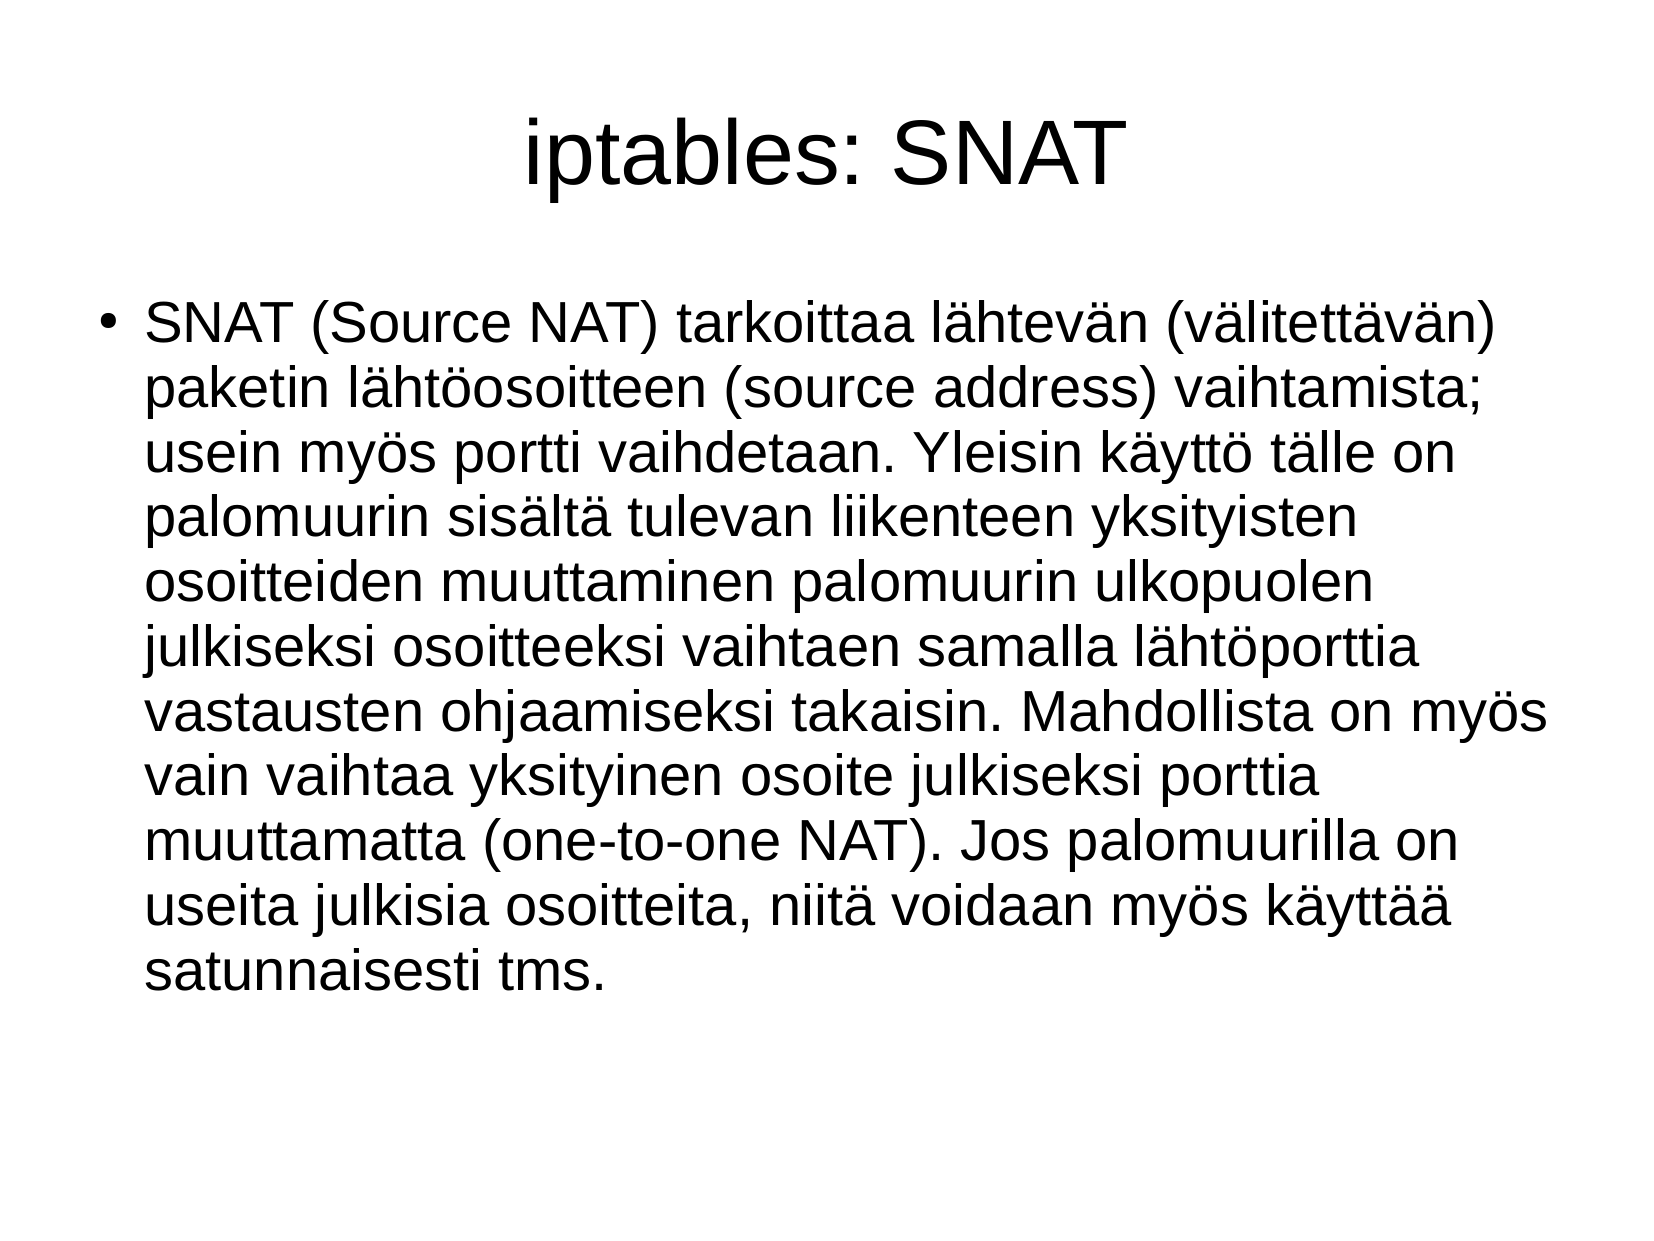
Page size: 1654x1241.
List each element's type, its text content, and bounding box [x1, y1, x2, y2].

list SNAT (Source NAT) tarkoittaa lähtevän (välitettävän) paketin lähtöosoitteen (source address) vaihtamista; usein myös portti vaihdetaan. Yleisin käyttö tälle on palomuurin sisältä tulevan liikenteen yksityisten osoitteiden muuttaminen palomuurin ulkopuolen julkiseksi osoitteeksi vaihtaen samalla lähtöporttia vastausten ohjaamiseksi takaisin. Mahdollista on myös vain vaihtaa yksityinen osoite julkiseksi porttia muuttamatta (one-to-one NAT). Jos palomuurilla on useita julkisia osoitteita, niitä voidaan myös käyttää satunnaisesti tms. [82, 290, 1571, 1010]
title iptables: SNAT [82, 49, 1571, 257]
